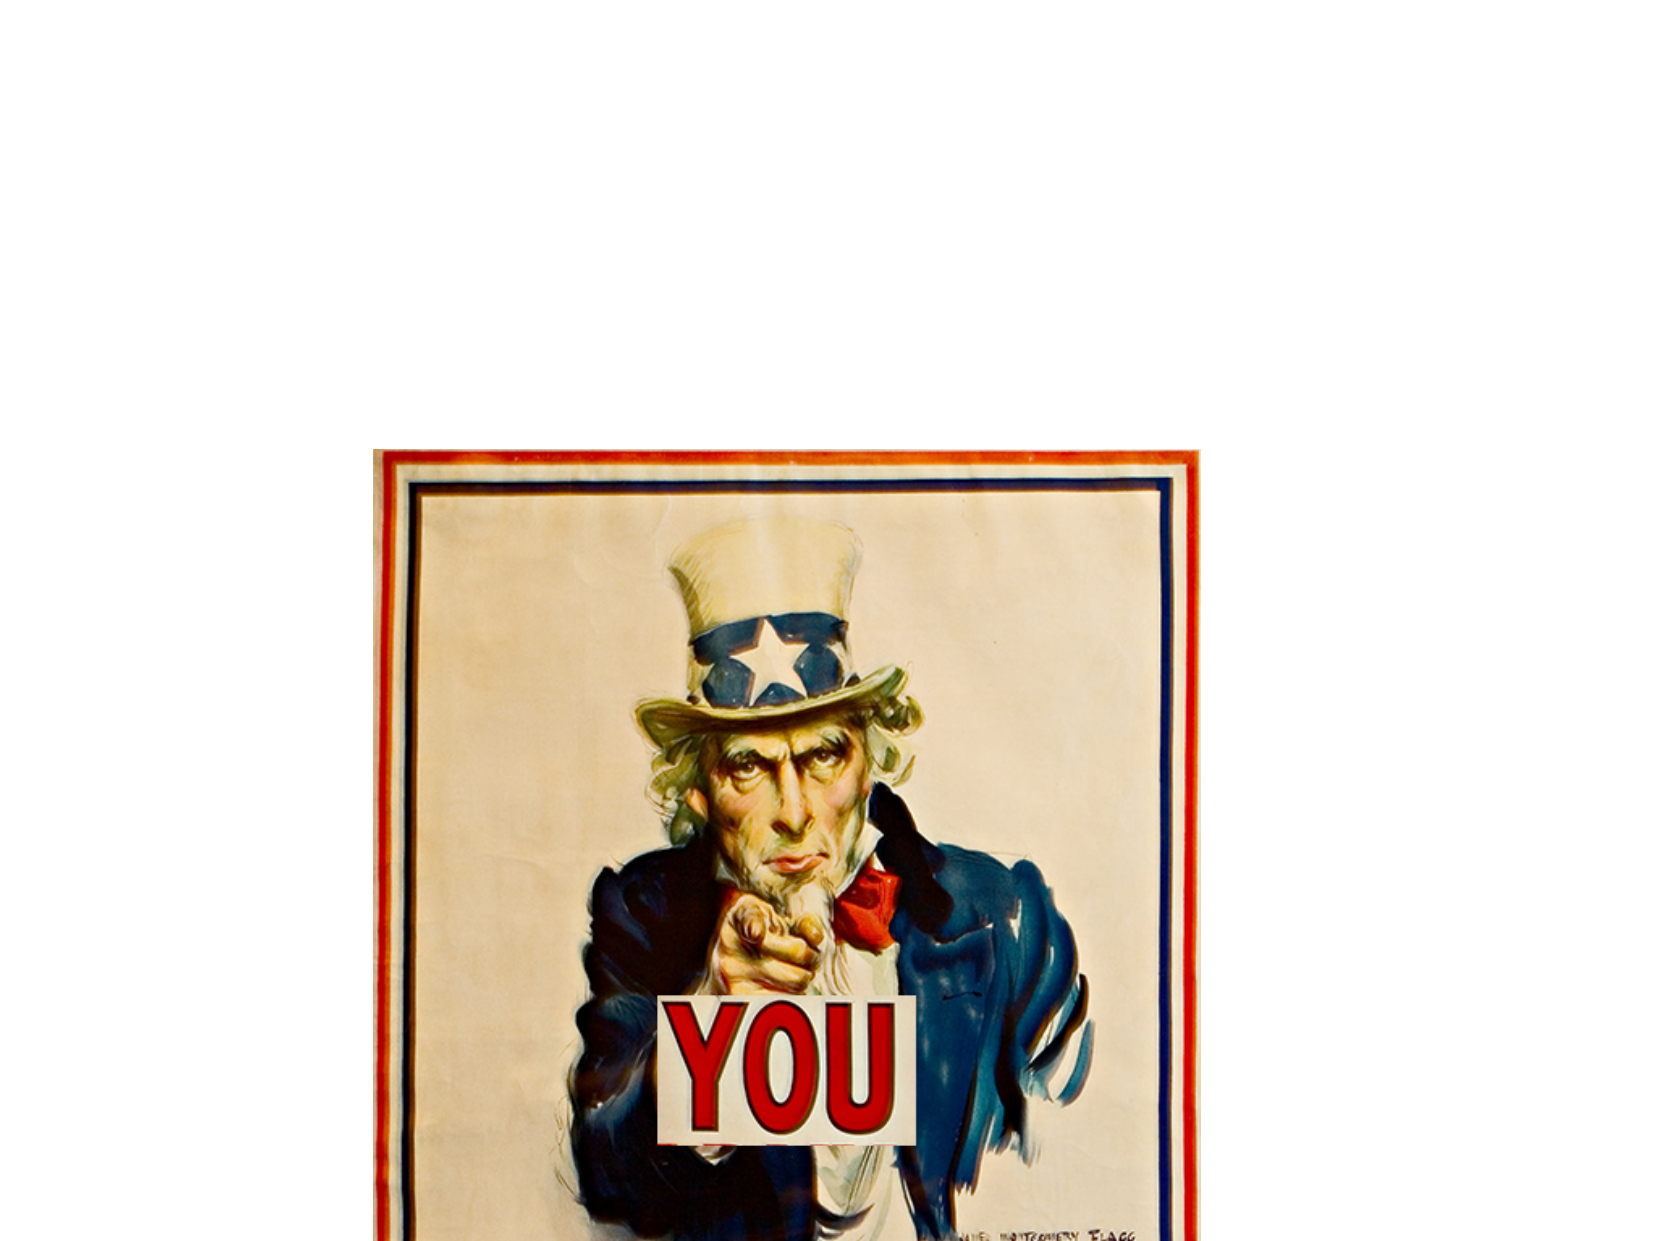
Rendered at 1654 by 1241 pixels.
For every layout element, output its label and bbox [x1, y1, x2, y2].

picture [373, 449, 1201, 1241]
